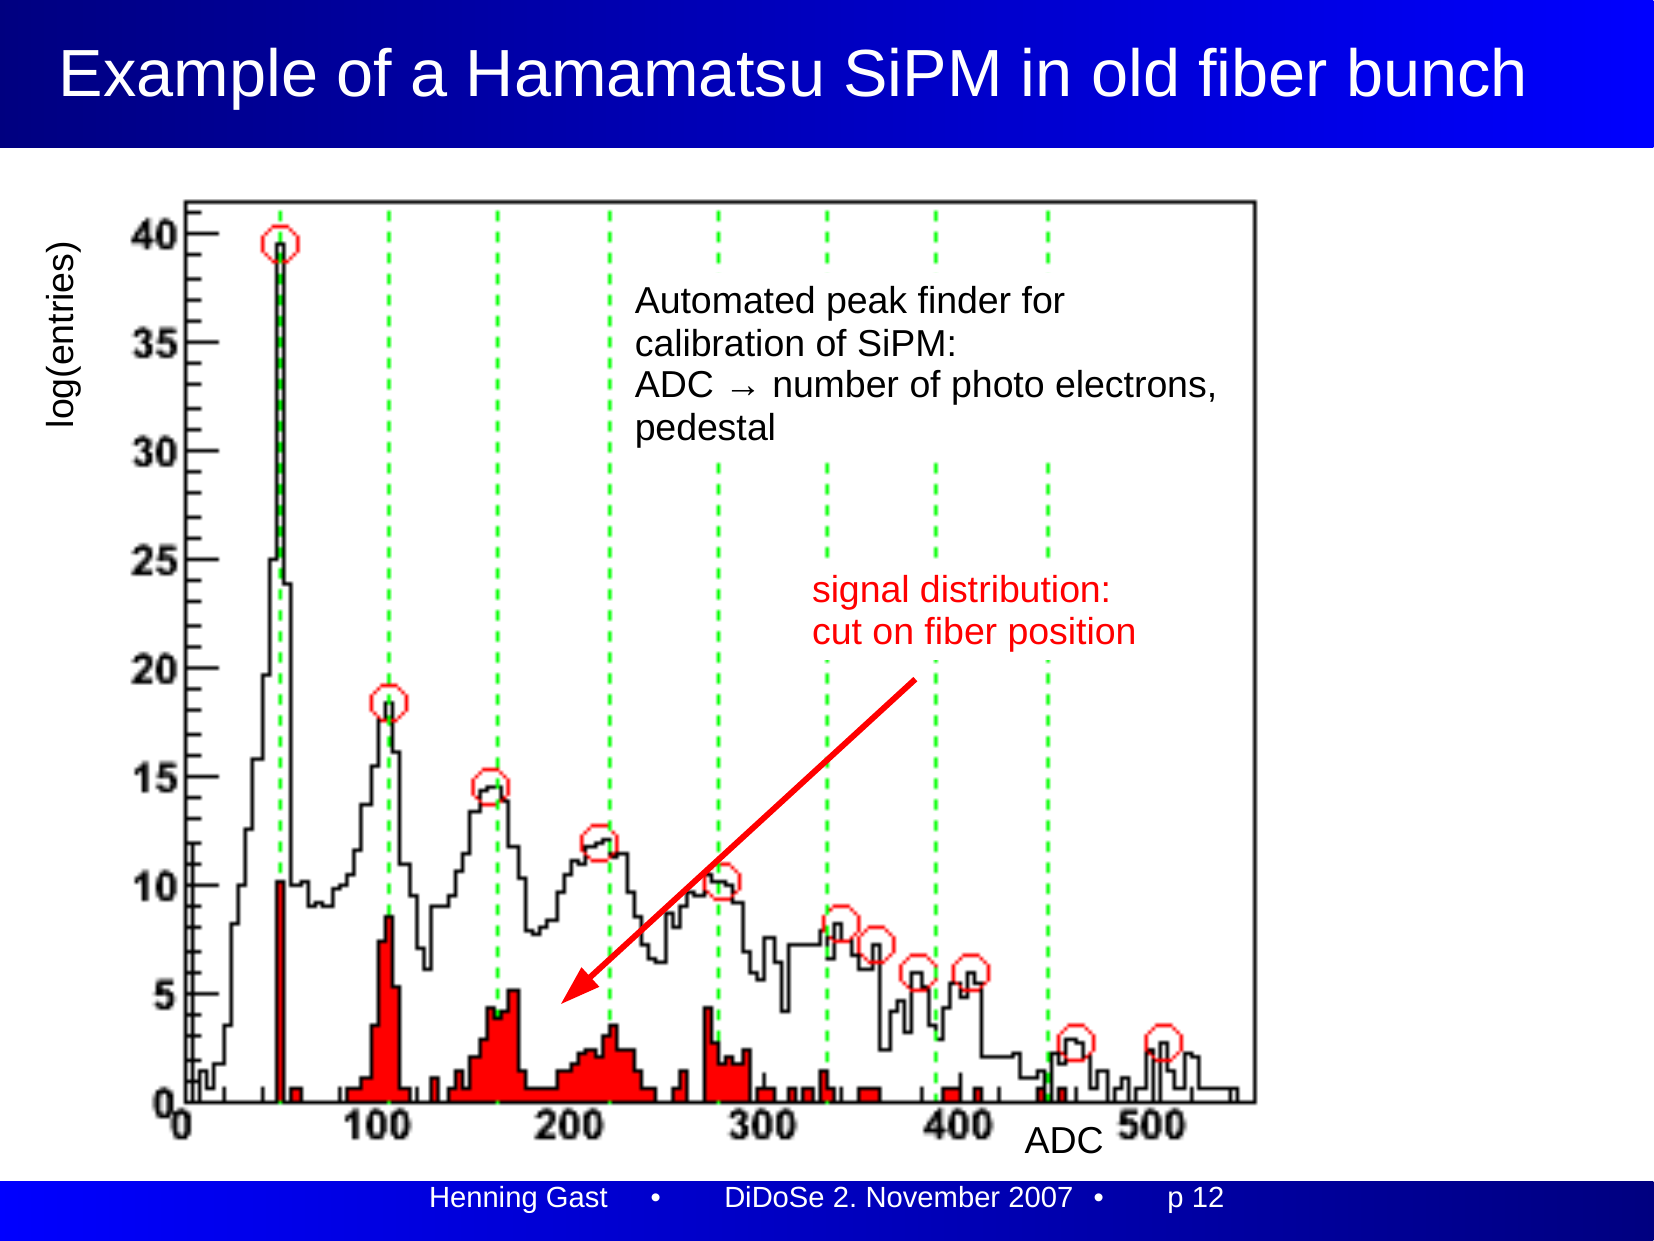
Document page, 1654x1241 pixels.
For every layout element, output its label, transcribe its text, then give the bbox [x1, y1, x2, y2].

text_box ADC [1009, 1112, 1217, 1170]
text_box Automated peak finder for calibration of SiPM: ADC → number of photo electrons, pedestal [620, 272, 1241, 456]
picture [108, 177, 1300, 1158]
title Example of a Hamamatsu SiPM in old fiber bunch [0, 0, 1654, 148]
text_box signal distribution: cut on fiber position [797, 561, 1211, 660]
text_box log(entries) [31, 206, 89, 443]
